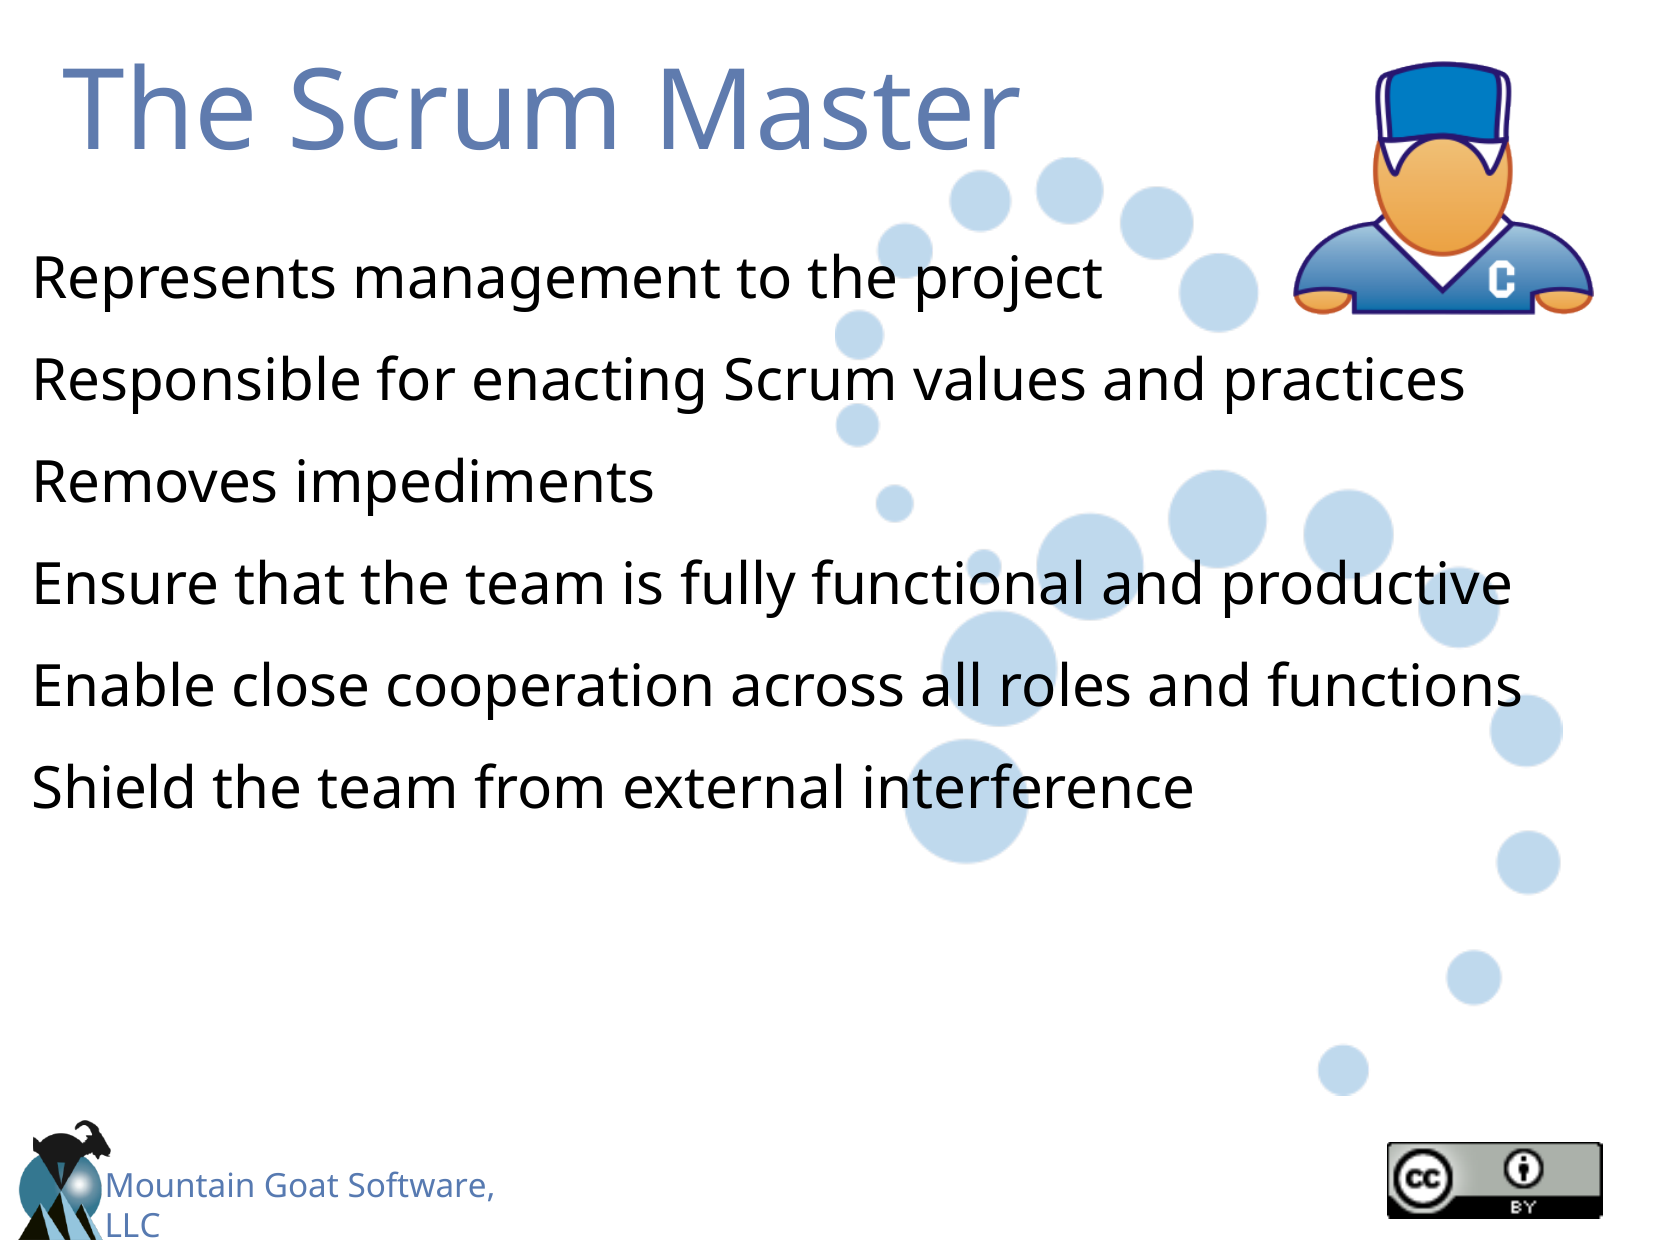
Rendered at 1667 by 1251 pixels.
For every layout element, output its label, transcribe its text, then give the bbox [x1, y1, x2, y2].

list Represents management to the project Responsible for enacting Scrum values and practices Removes impediments Ensure that the team is fully functional and productive Enable close cooperation across all roles and functions Shield the team from external interference [0, 229, 1536, 1063]
title The Scrum Master [56, 18, 1609, 194]
picture [1387, 1142, 1603, 1219]
picture [835, 61, 1594, 1096]
picture [18, 1120, 111, 1240]
